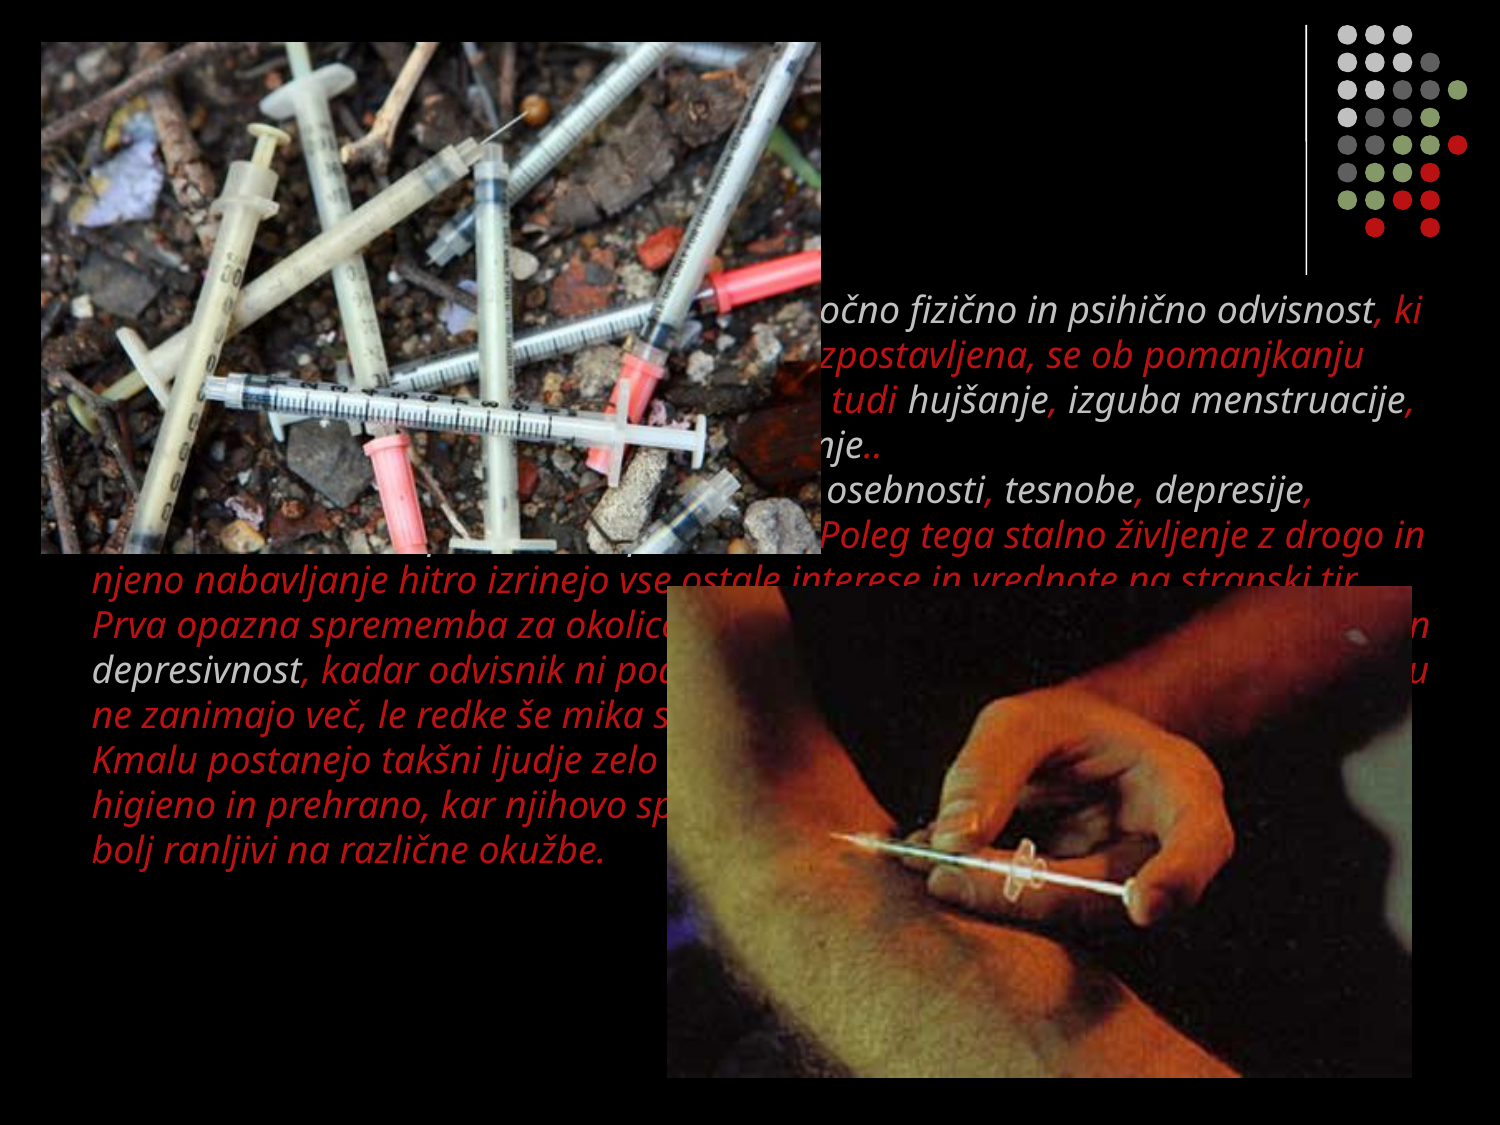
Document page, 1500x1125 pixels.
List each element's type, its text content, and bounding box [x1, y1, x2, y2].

text_box Kot že omenjeno heroin povzroča izredno močno fizično in psihično odvisnost, ki se razvije zelo hitro. Ko je odvisnost enkrat vzpostavljena, se ob pomanjkanju droge pojavi abstinenčni sidrom. Pojavijo se tudi hujšanje, izguba menstruacije, slabokrvnost, zobna gniloba, prebavne motnje.. Na psihološki ravni pa pride do spremembe osebnosti, tesnobe, depresije, nemirnosti, težav s spancem in spominom.. Poleg tega stalno življenje z drogo in njeno nabavljanje hitro izrinejo vse ostale interese in vrednote na stranski tir. Prva opazna sprememba za okolico je na skrivnostnost, ki ji kmalu sledita jeza in depresivnost, kadar odvisnik ni pod vplivom droge. Tudi intimni odnosi jih kmalu ne zanimajo več, le redke še mika spolnost. Kmalu postanejo takšni ljudje zelo apatični, zaradi česar ne skrbijo več zase, za higieno in prehrano, kar njihovo splošno stanje še bolj poslabša, saj so tako še bolj ranljivi na različne okužbe. [76, 278, 1454, 879]
picture [41, 42, 821, 554]
title Posledice [75, 20, 1313, 233]
picture [667, 586, 1412, 1078]
